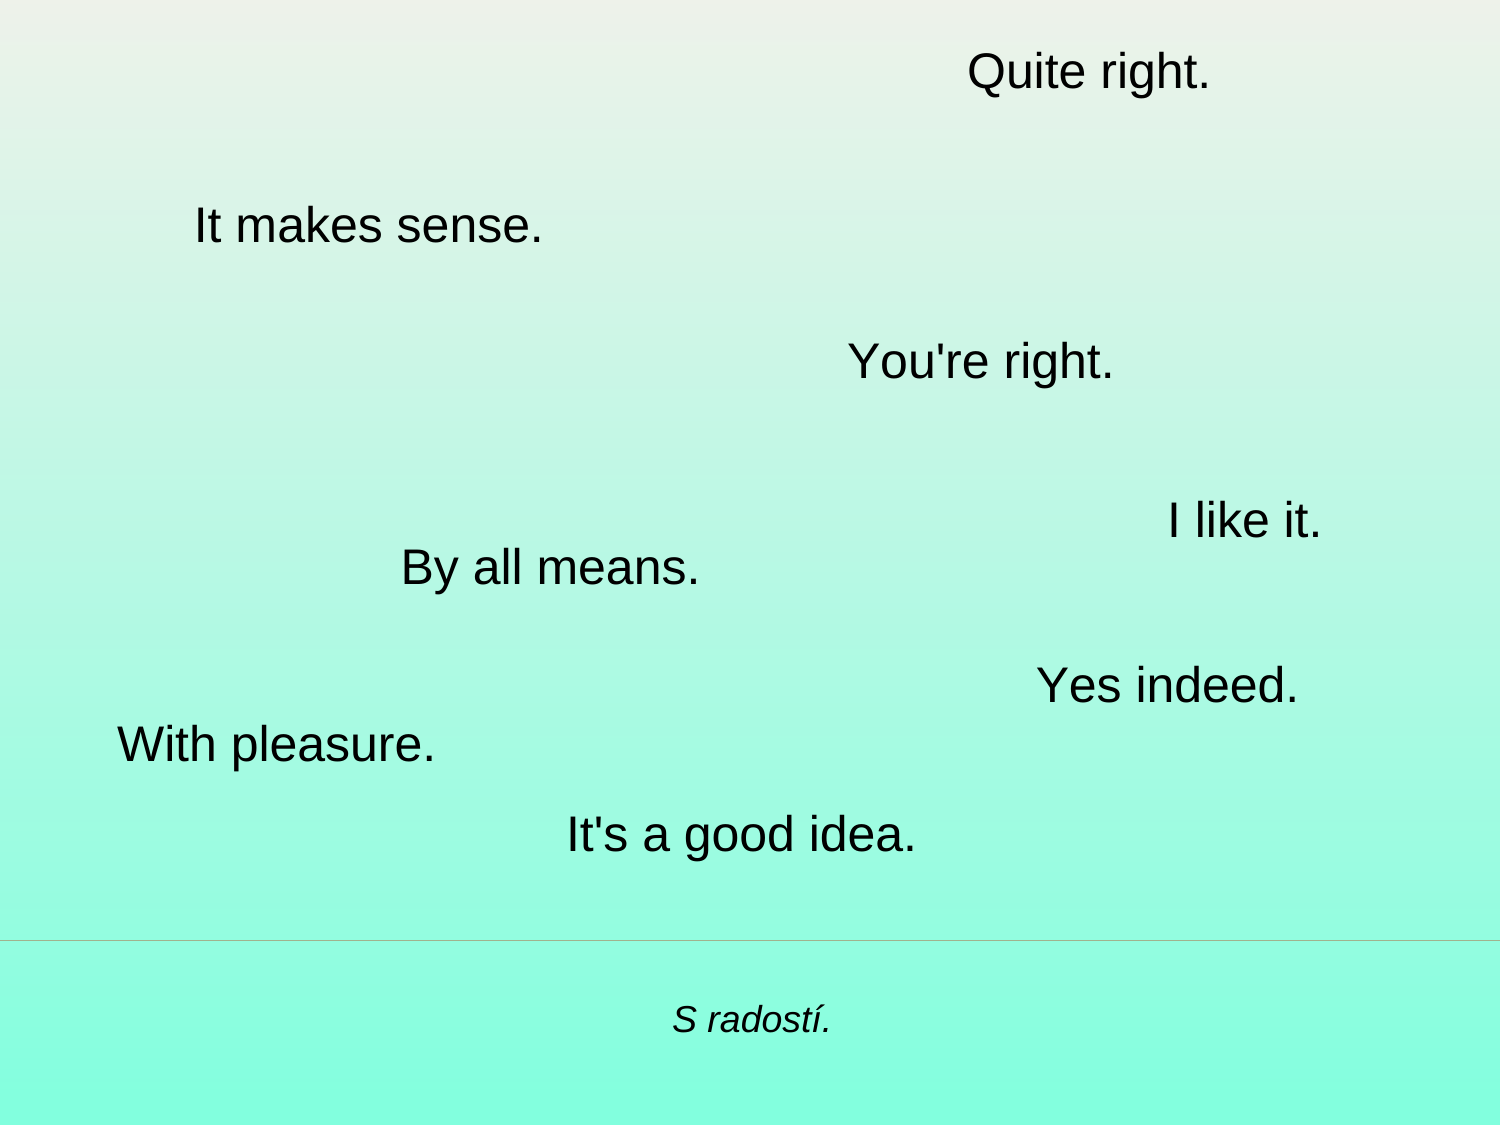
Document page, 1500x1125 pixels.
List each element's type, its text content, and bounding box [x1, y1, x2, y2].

text_box I like it. [1152, 479, 1338, 556]
text_box It's a good idea. [551, 793, 933, 870]
text_box Yes indeed. [1021, 645, 1315, 721]
text_box S radostí. [657, 987, 848, 1049]
text_box Quite right. [952, 30, 1227, 107]
text_box It makes sense. [178, 184, 560, 261]
text_box With pleasure. [102, 704, 452, 780]
text_box You're right. [832, 321, 1131, 397]
text_box By all means. [385, 527, 716, 603]
